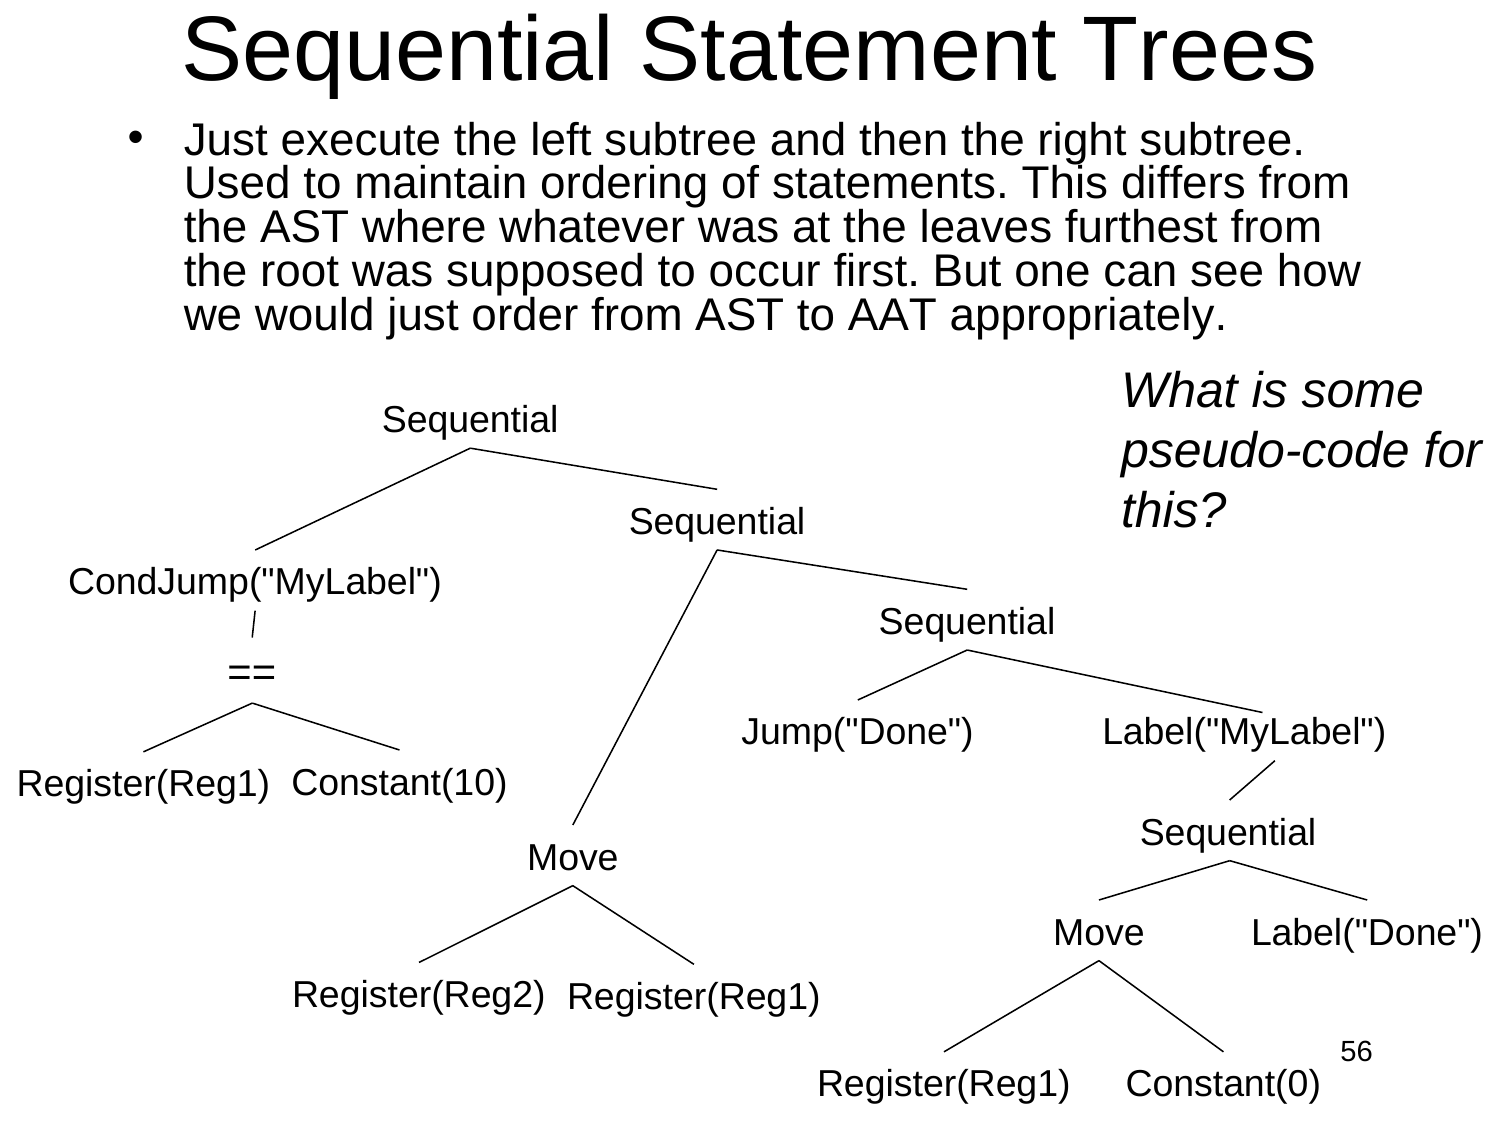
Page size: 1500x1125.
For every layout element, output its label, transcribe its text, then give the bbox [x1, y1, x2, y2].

text_box Move [512, 824, 634, 886]
text_box <number> [1190, 1025, 1388, 1101]
text_box Label("Done") [1236, 899, 1498, 961]
text_box What is some pseudo-code for this? [1106, 349, 1500, 546]
text_box <number> [1074, 1025, 1219, 1101]
text_box Sequential [367, 387, 574, 448]
text_box Sequential [1124, 799, 1335, 861]
text_box == [212, 637, 292, 703]
text_box Register(Reg1) [552, 964, 836, 1025]
title Sequential Statement Trees [0, 0, 1500, 138]
list Just execute the left subtree and then the right subtree. Used to maintain ordering of statements. This differs from the AST where whatever was at the leaves furthest from the root was supposed to occur first. But one can see how we would just order from AST to AAT appropriately. [112, 112, 1388, 376]
text_box Label("MyLabel") [1087, 699, 1463, 761]
text_box Move [1038, 899, 1160, 961]
text_box CondJump("MyLabel") [53, 549, 457, 611]
text_box Constant(10) [276, 749, 523, 811]
text_box Constant(0) [1110, 1051, 1337, 1113]
text_box Sequential [614, 489, 821, 550]
text_box Register(Reg1) [1, 751, 286, 813]
text_box Register(Reg1) [802, 1051, 1086, 1113]
text_box Jump("Done") [726, 699, 989, 761]
text_box Sequential [864, 589, 1071, 650]
text_box Register(Reg2) [277, 962, 561, 1023]
